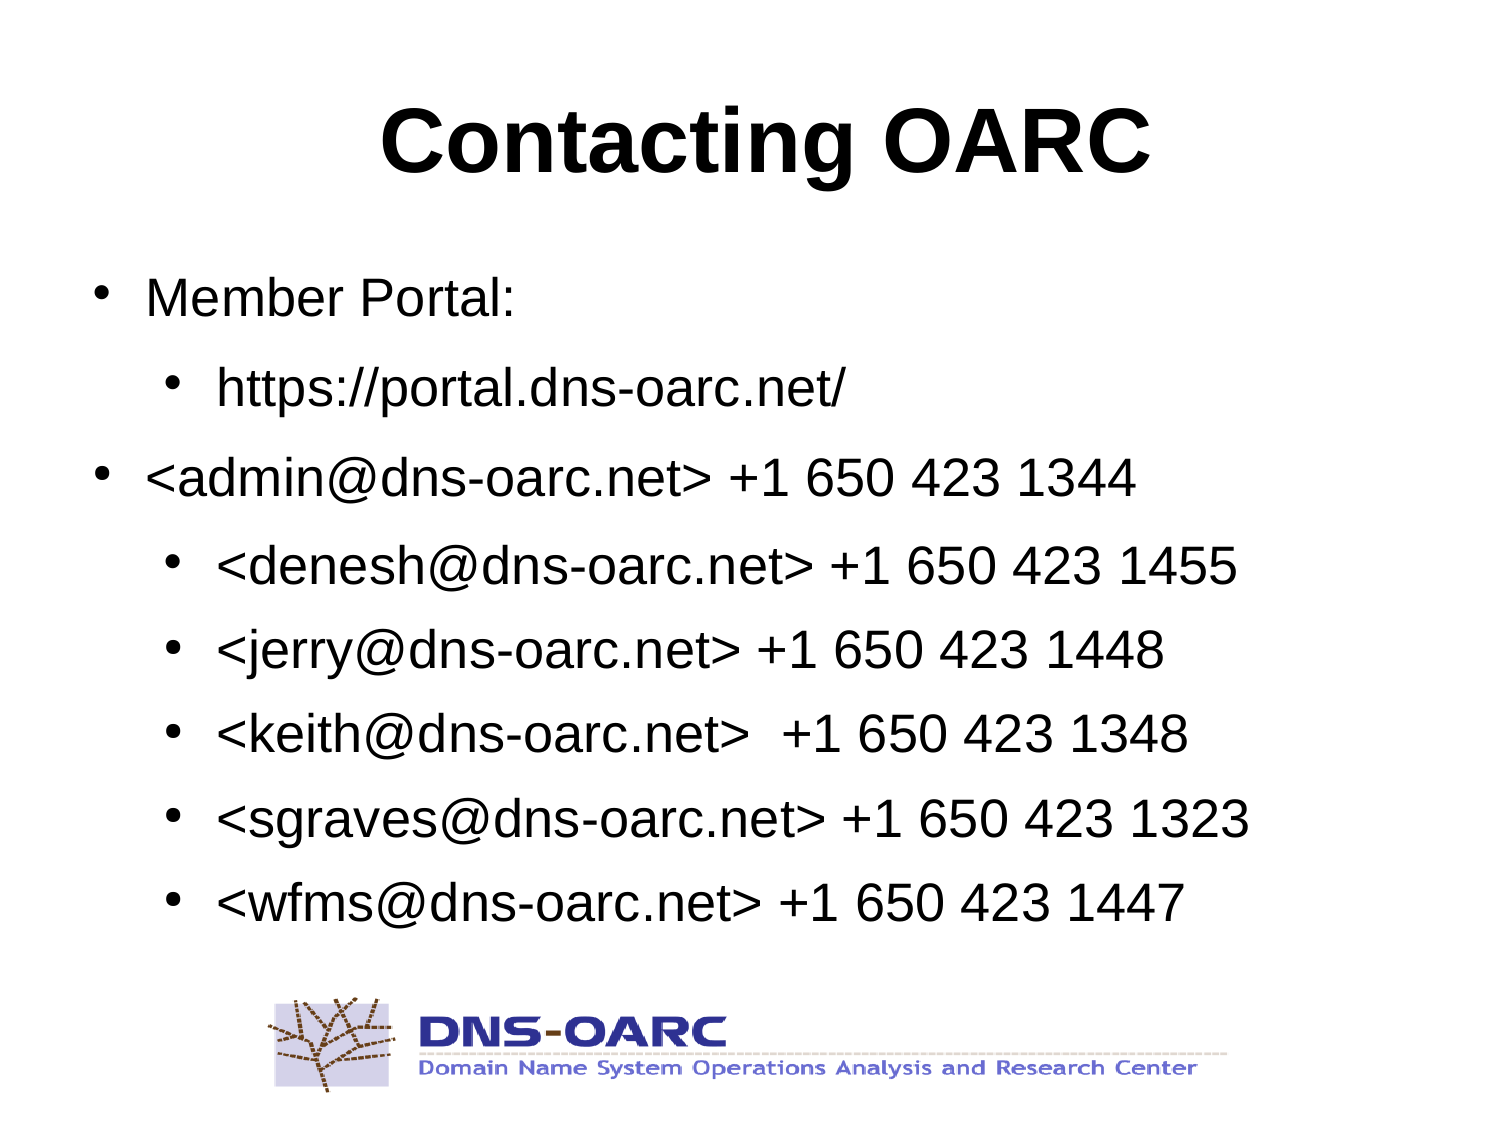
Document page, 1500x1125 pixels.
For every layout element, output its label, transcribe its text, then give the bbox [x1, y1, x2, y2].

list Member Portal: https://portal.dns-oarc.net/ <admin@dns-oarc.net> +1 650 423 1344 <denesh@dns-oarc.net> +1 650 423 1455 <jerry@dns-oarc.net> +1 650 423 1448 <keith@dns-oarc.net> +1 650 423 1348 <sgraves@dns-oarc.net> +1 650 423 1323 <wfms@dns-oarc.net> +1 650 423 1447 [75, 263, 1426, 1006]
title Contacting OARC [75, 52, 1426, 226]
picture [214, 1006, 1259, 1099]
